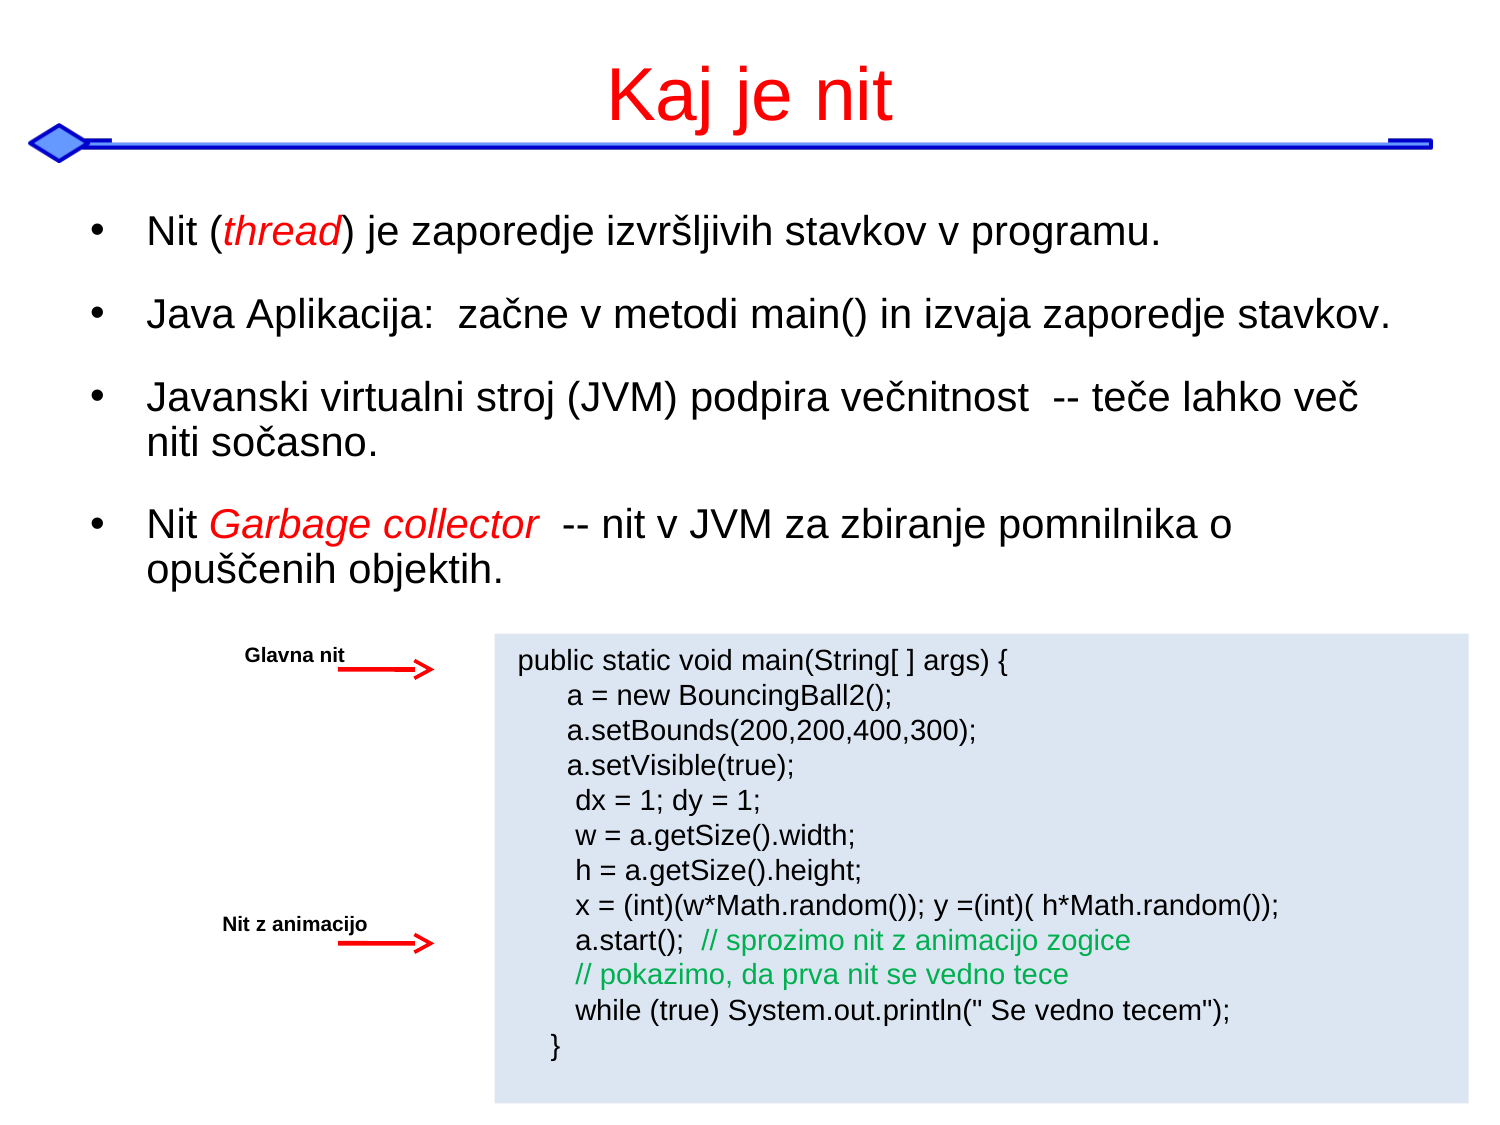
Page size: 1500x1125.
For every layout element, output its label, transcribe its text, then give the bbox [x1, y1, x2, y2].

picture [28, 123, 1433, 163]
title Kaj je nit [111, 37, 1389, 143]
text_box Nit (thread) je zaporedje izvršljivih stavkov v programu. Java Aplikacija: začne v metodi main() in izvaja zaporedje stavkov. Javanski virtualni stroj (JVM) podpira večnitnost -- teče lahko več niti sočasno. Nit Garbage collector -- nit v JVM za zbiranje pomnilnika o opuščenih objektih. [75, 201, 1429, 634]
text_box Nit z animacijo [207, 903, 383, 944]
text_box Glavna nit [229, 633, 361, 675]
text_box public static void main(String[ ] args) { a = new BouncingBall2(); a.setBounds(200,200,400,300); a.setVisible(true); dx = 1; dy = 1; w = a.getSize().width; h = a.getSize().height; x = (int)(w*Math.random()); y =(int)( h*Math.random()); a.start(); // sprozimo nit z animacijo zogice // pokazimo, da prva nit se vedno tece while (true) System.out.println(" Se vedno tecem"); } [494, 633, 1469, 1104]
